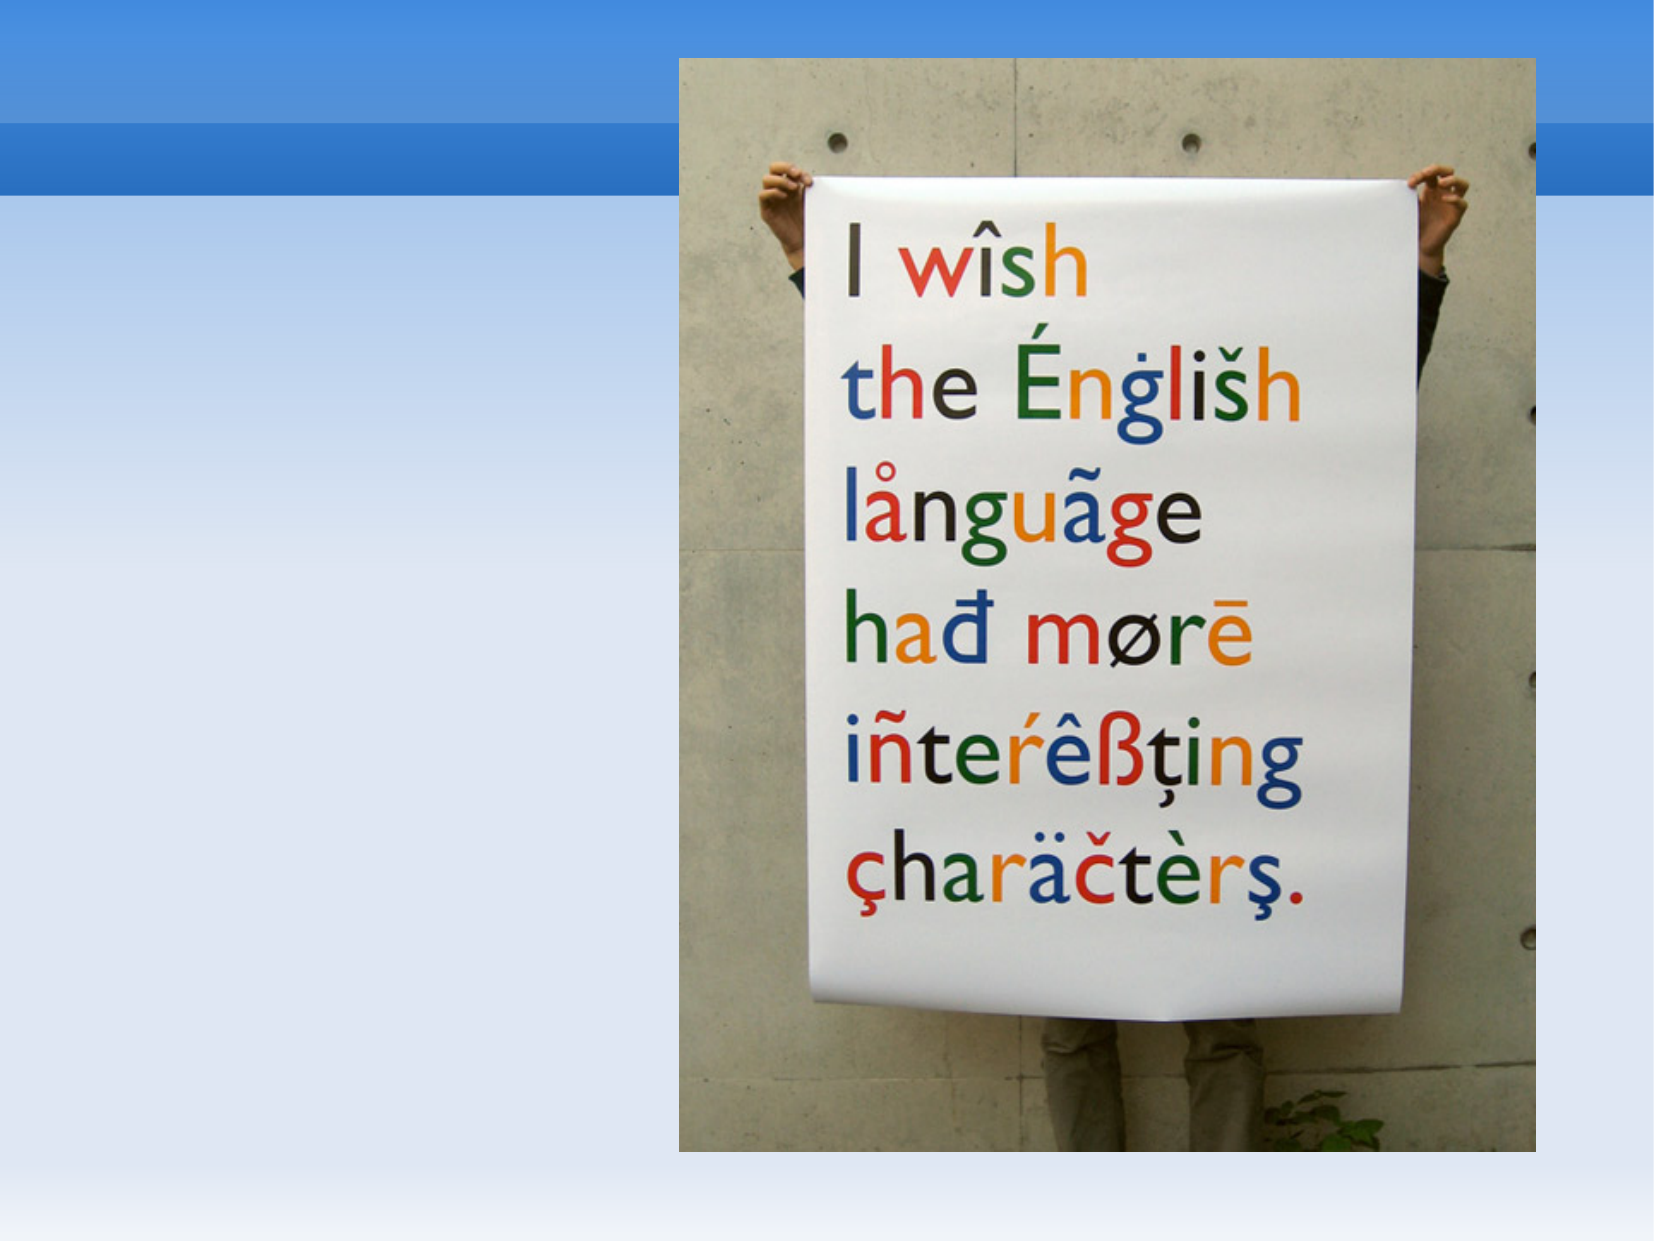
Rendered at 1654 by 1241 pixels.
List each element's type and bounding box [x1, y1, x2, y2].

picture [0, 0, 1654, 1241]
title [59, 29, 1625, 178]
